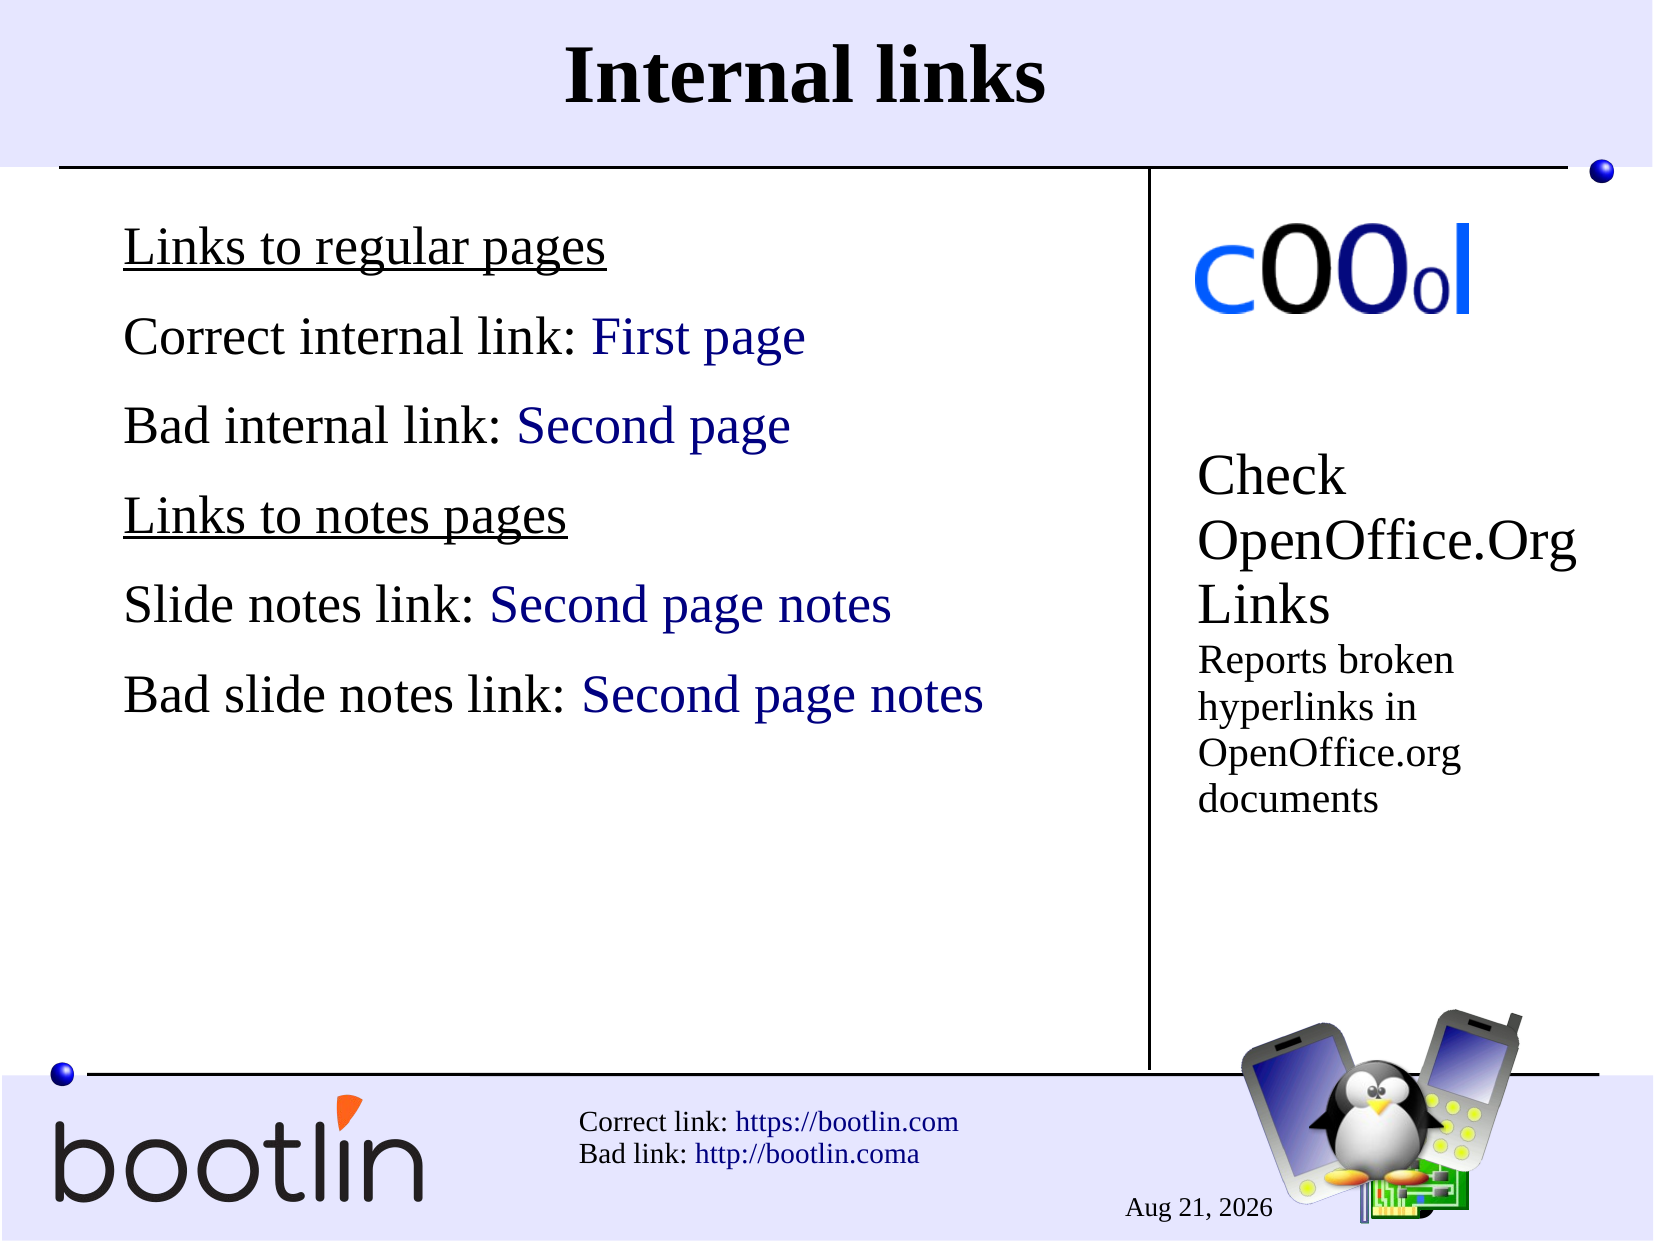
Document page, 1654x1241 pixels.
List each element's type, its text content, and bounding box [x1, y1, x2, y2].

list Links to regular pages Correct internal link: First page Bad internal link: Second page Links to notes pages Slide notes link: Second page notes Bad slide notes link: Second page notes [105, 216, 1074, 1067]
picture [16, 1071, 461, 1241]
picture [1195, 223, 1469, 314]
title Internal links [60, 14, 1551, 136]
picture [1225, 983, 1537, 1241]
